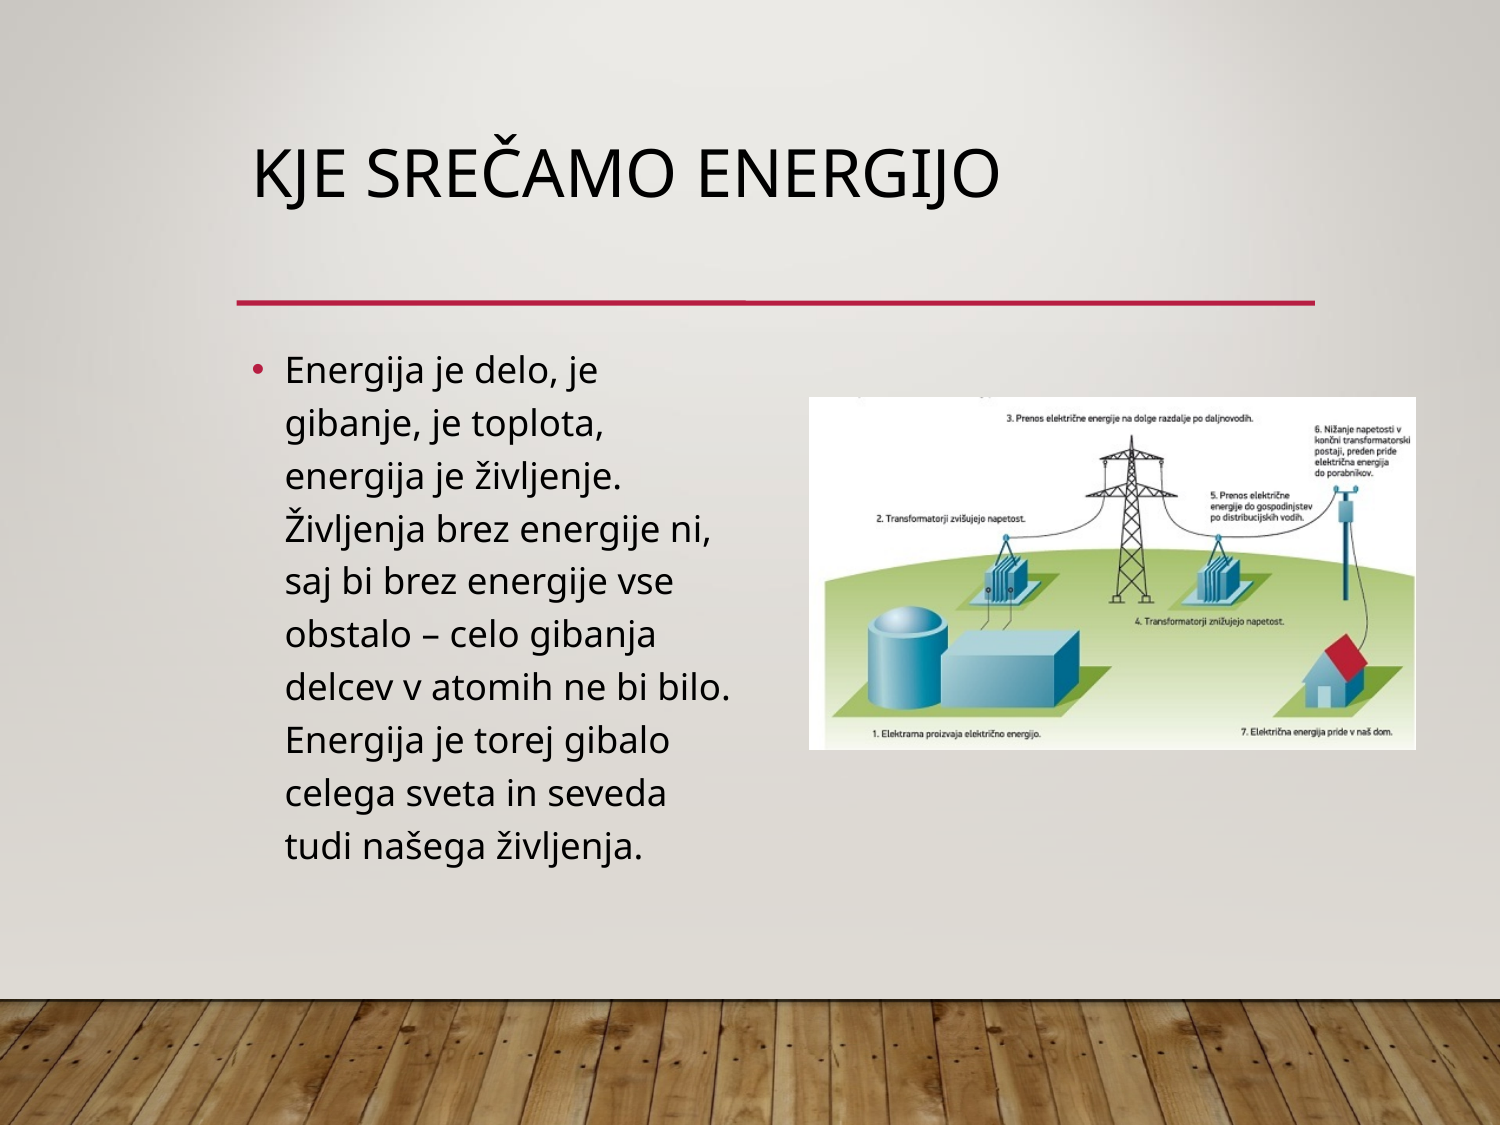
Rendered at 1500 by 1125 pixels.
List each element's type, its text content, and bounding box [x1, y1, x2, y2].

title Kje srečamo energijo [236, 132, 1315, 306]
list Energija je delo, je gibanje, je toplota, energija je življenje. Življenja brez energije ni, saj bi brez energije vse obstalo – celo gibanja delcev v atomih ne bi bilo. Energija je torej gibalo celega sveta in seveda tudi našega življenja. [236, 330, 750, 895]
picture [0, 999, 1500, 1125]
picture [0, 0, 1500, 395]
picture [809, 397, 1416, 750]
